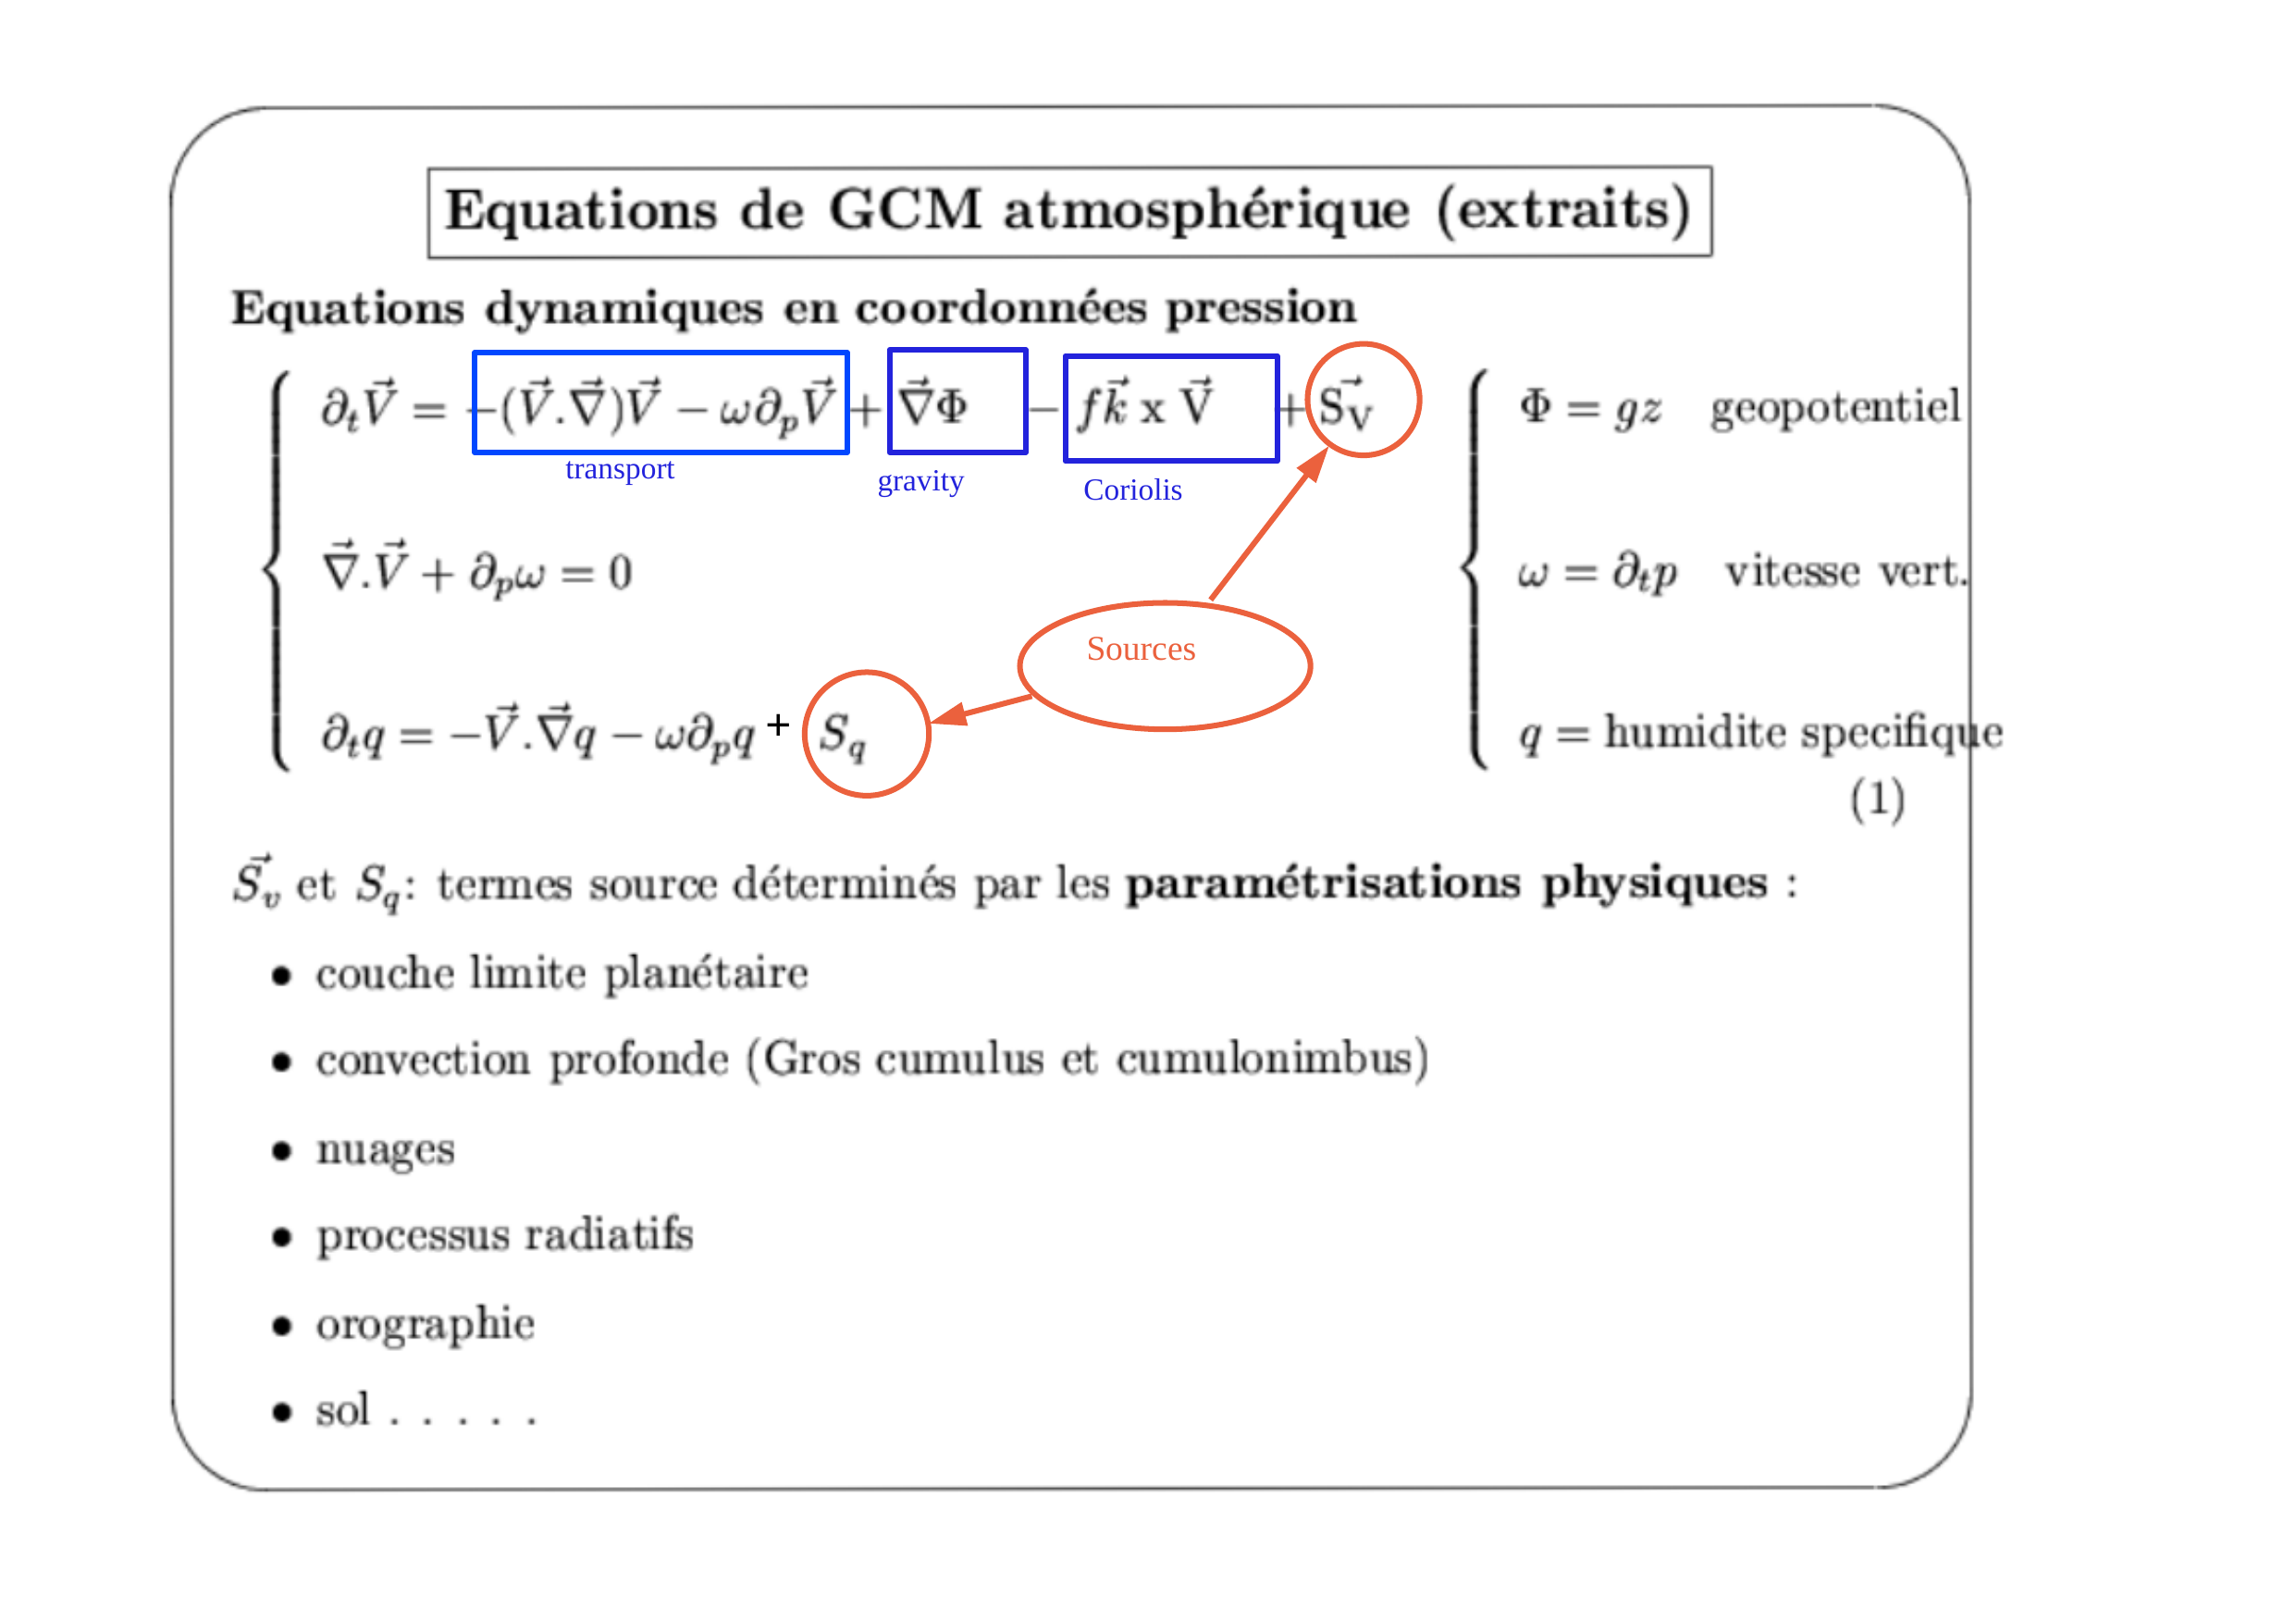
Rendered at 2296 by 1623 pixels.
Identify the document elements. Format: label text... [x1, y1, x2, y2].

text_box Sources [1086, 626, 1265, 697]
text_box gravity [877, 461, 1035, 526]
picture [80, 75, 2098, 1601]
text_box [808, 706, 816, 750]
text_box + [765, 696, 801, 778]
text_box transport [565, 455, 743, 514]
text_box [760, 690, 816, 750]
text_box Coriolis [1083, 470, 1244, 535]
